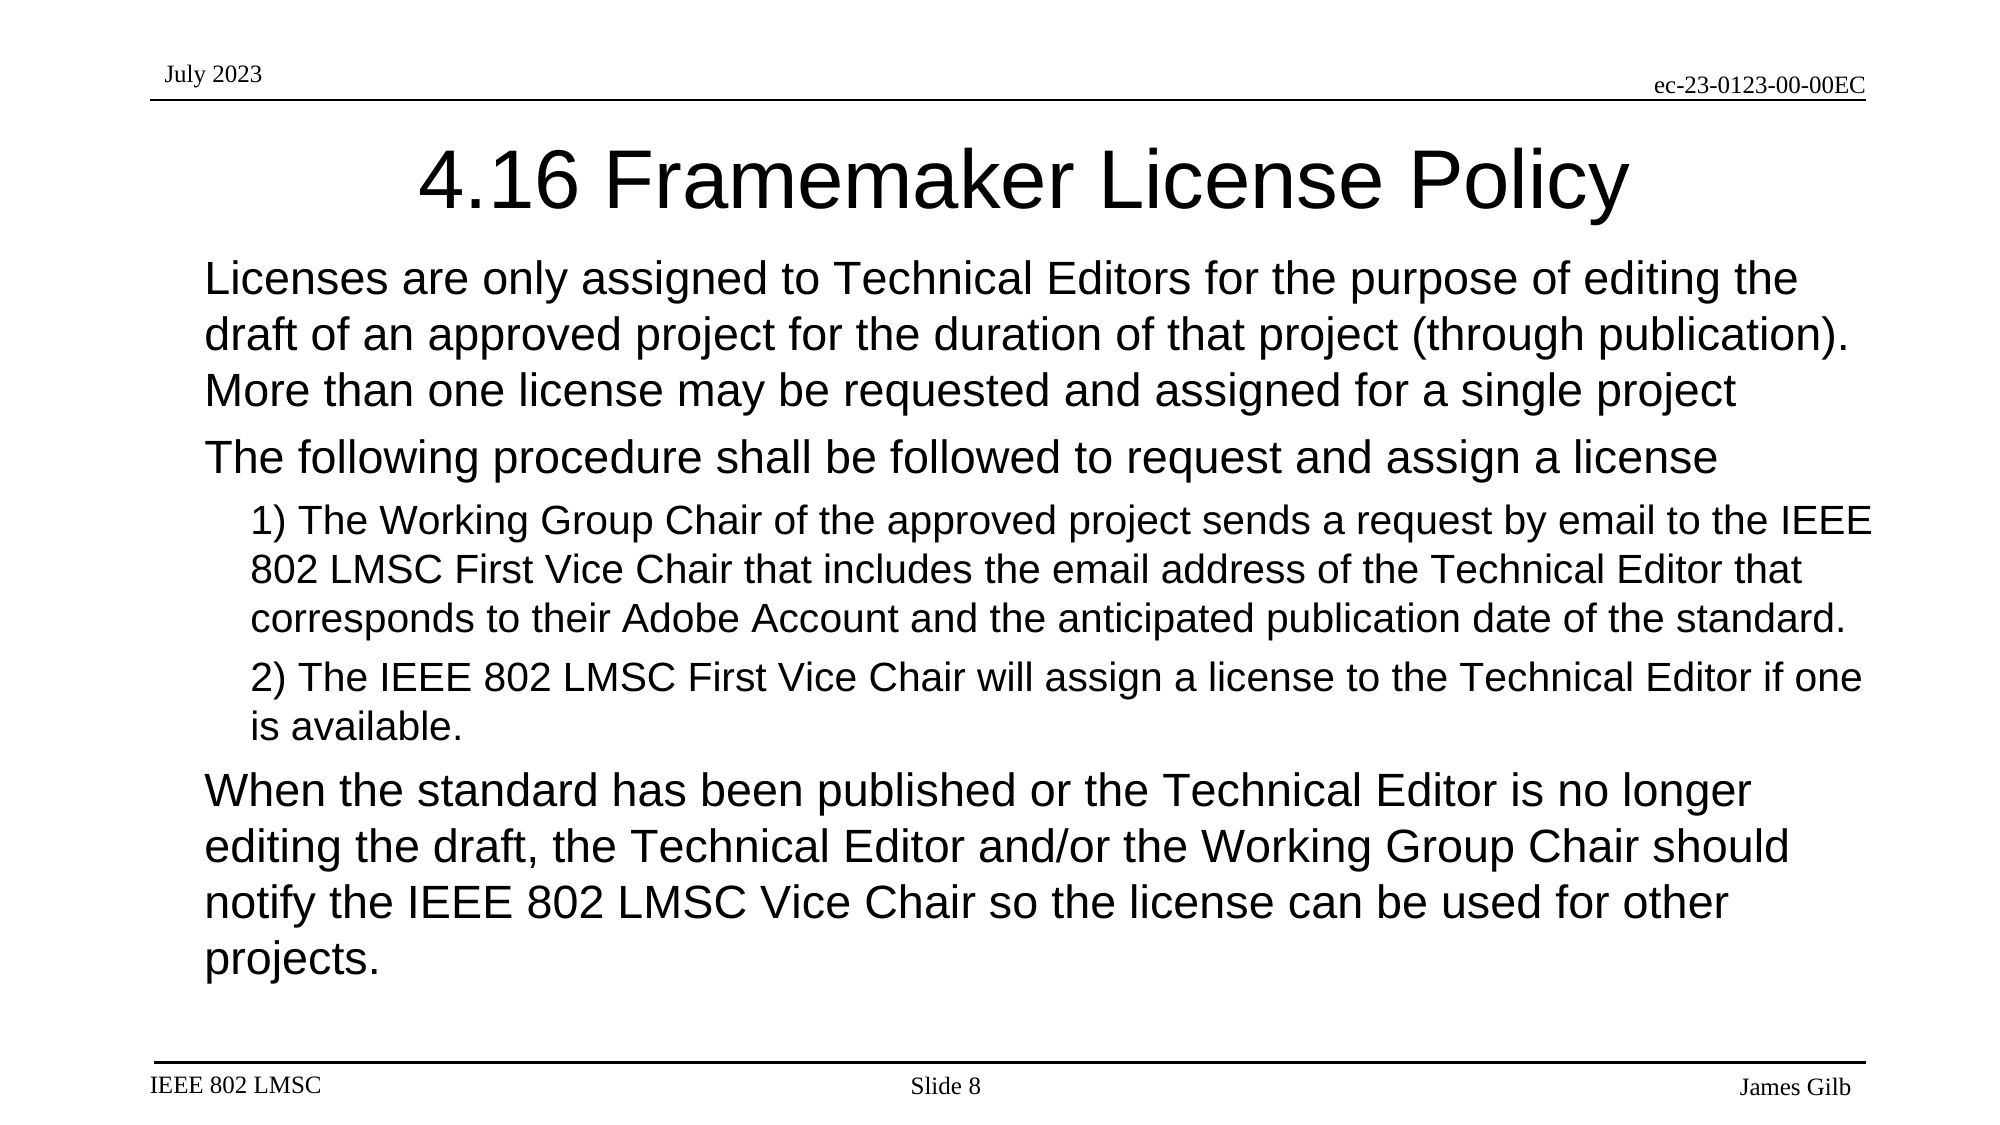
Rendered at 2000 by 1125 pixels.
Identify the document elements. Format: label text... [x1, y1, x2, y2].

title 4.16 Framemaker License Policy [149, 112, 1900, 238]
list Licenses are only assigned to Technical Editors for the purpose of editing the draft of an approved project for the duration of that project (through publication). More than one license may be requested and assigned for a single project The following procedure shall be followed to request and assign a license 1) The Working Group Chair of the approved project sends a request by email to the IEEE 802 LMSC First Vice Chair that includes the email address of the Technical Editor that corresponds to their Adobe Account and the anticipated publication date of the standard. 2) The IEEE 802 LMSC First Vice Chair will assign a license to the Technical Editor if one is available. When the standard has been published or the Technical Editor is no longer editing the draft, the Technical Editor and/or the Working Group Chair should notify the IEEE 802 LMSC Vice Chair so the license can be used for other projects. [149, 239, 1900, 1051]
